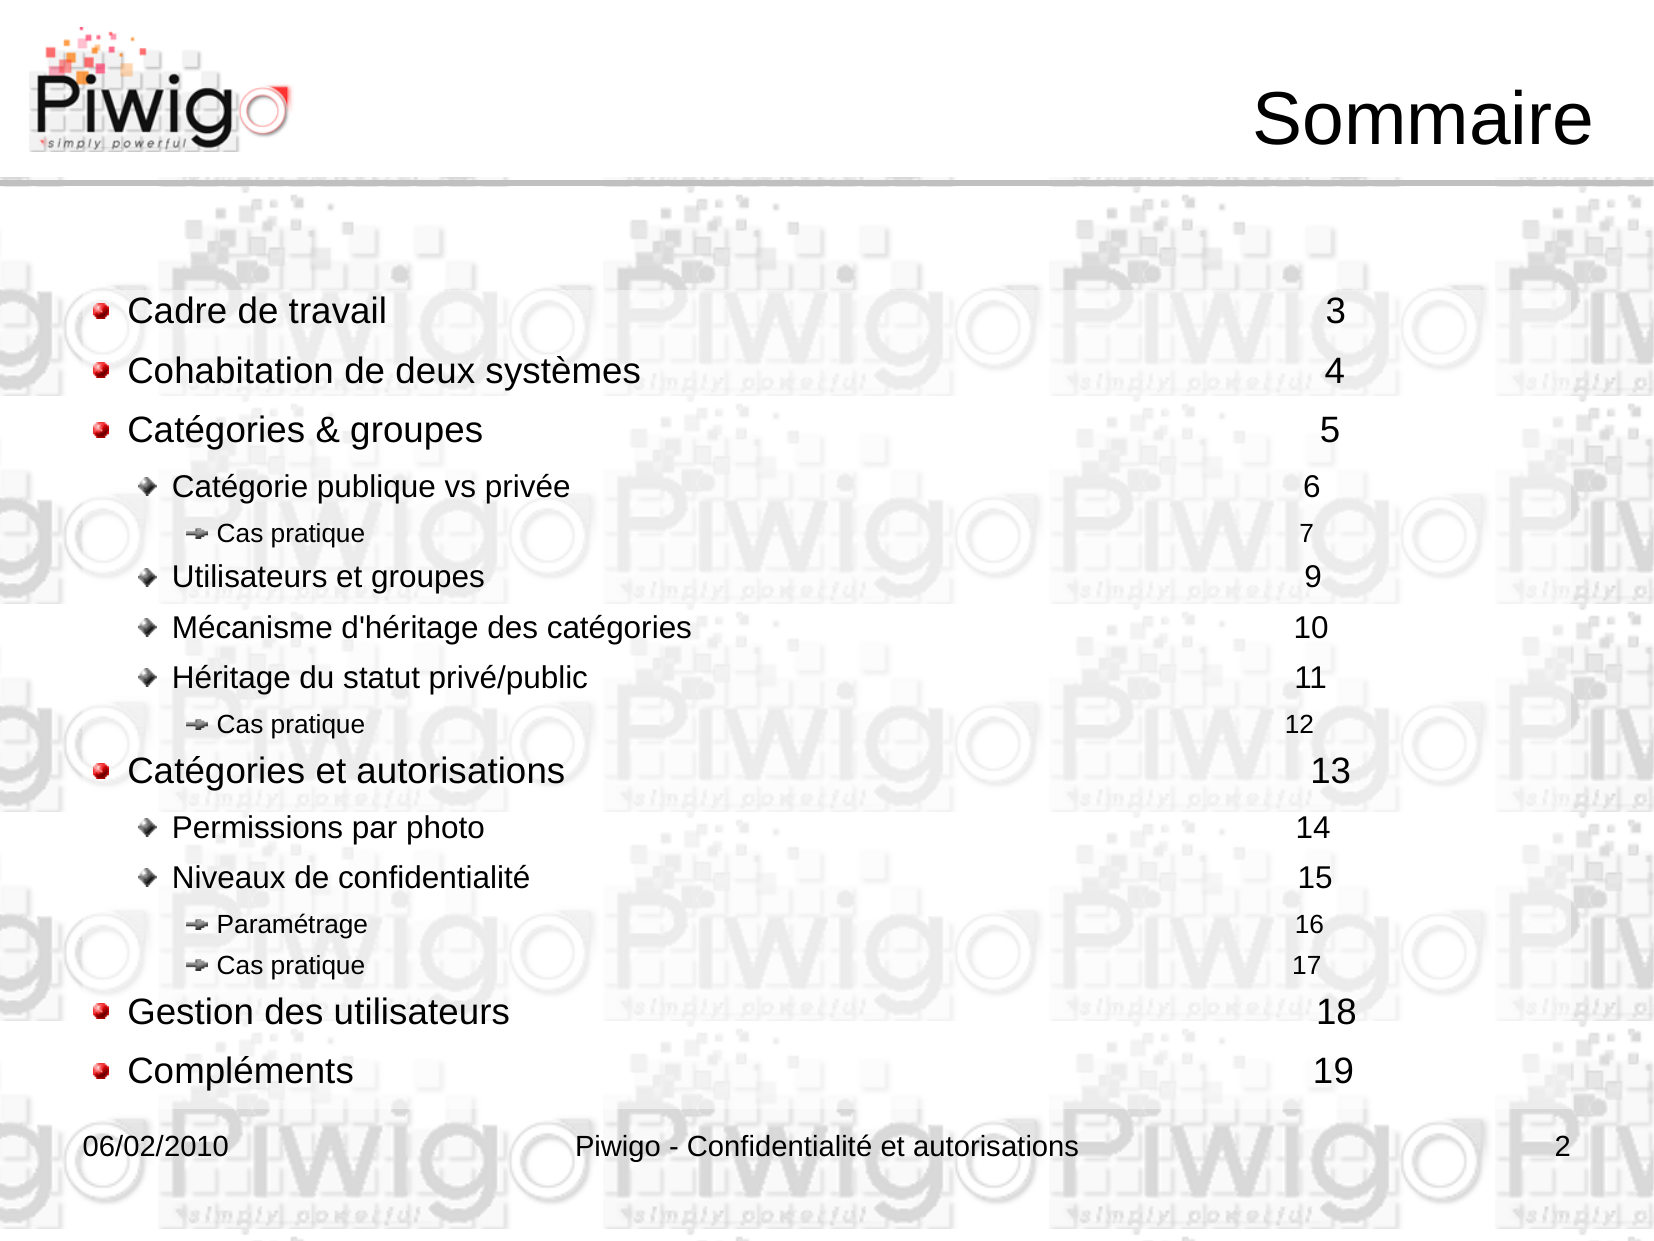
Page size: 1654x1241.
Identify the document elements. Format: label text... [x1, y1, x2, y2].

title Sommaire [295, 59, 1595, 178]
picture [0, 186, 1654, 1241]
list Cadre de travail 3 Cohabitation de deux systèmes 4 Catégories & groupes 5 Catégorie publique vs privée 6 Cas pratique 7 Utilisateurs et groupes 9 Mécanisme d'héritage des catégories 10 Héritage du statut privé/public 11 Cas pratique 12 Catégories et autorisations 13 Permissions par photo 14 Niveaux de confidentialité 15 Paramétrage 16 Cas pratique 17 Gestion des utilisateurs 18 Compléments 19 [82, 290, 1571, 1109]
picture [0, 0, 1654, 180]
